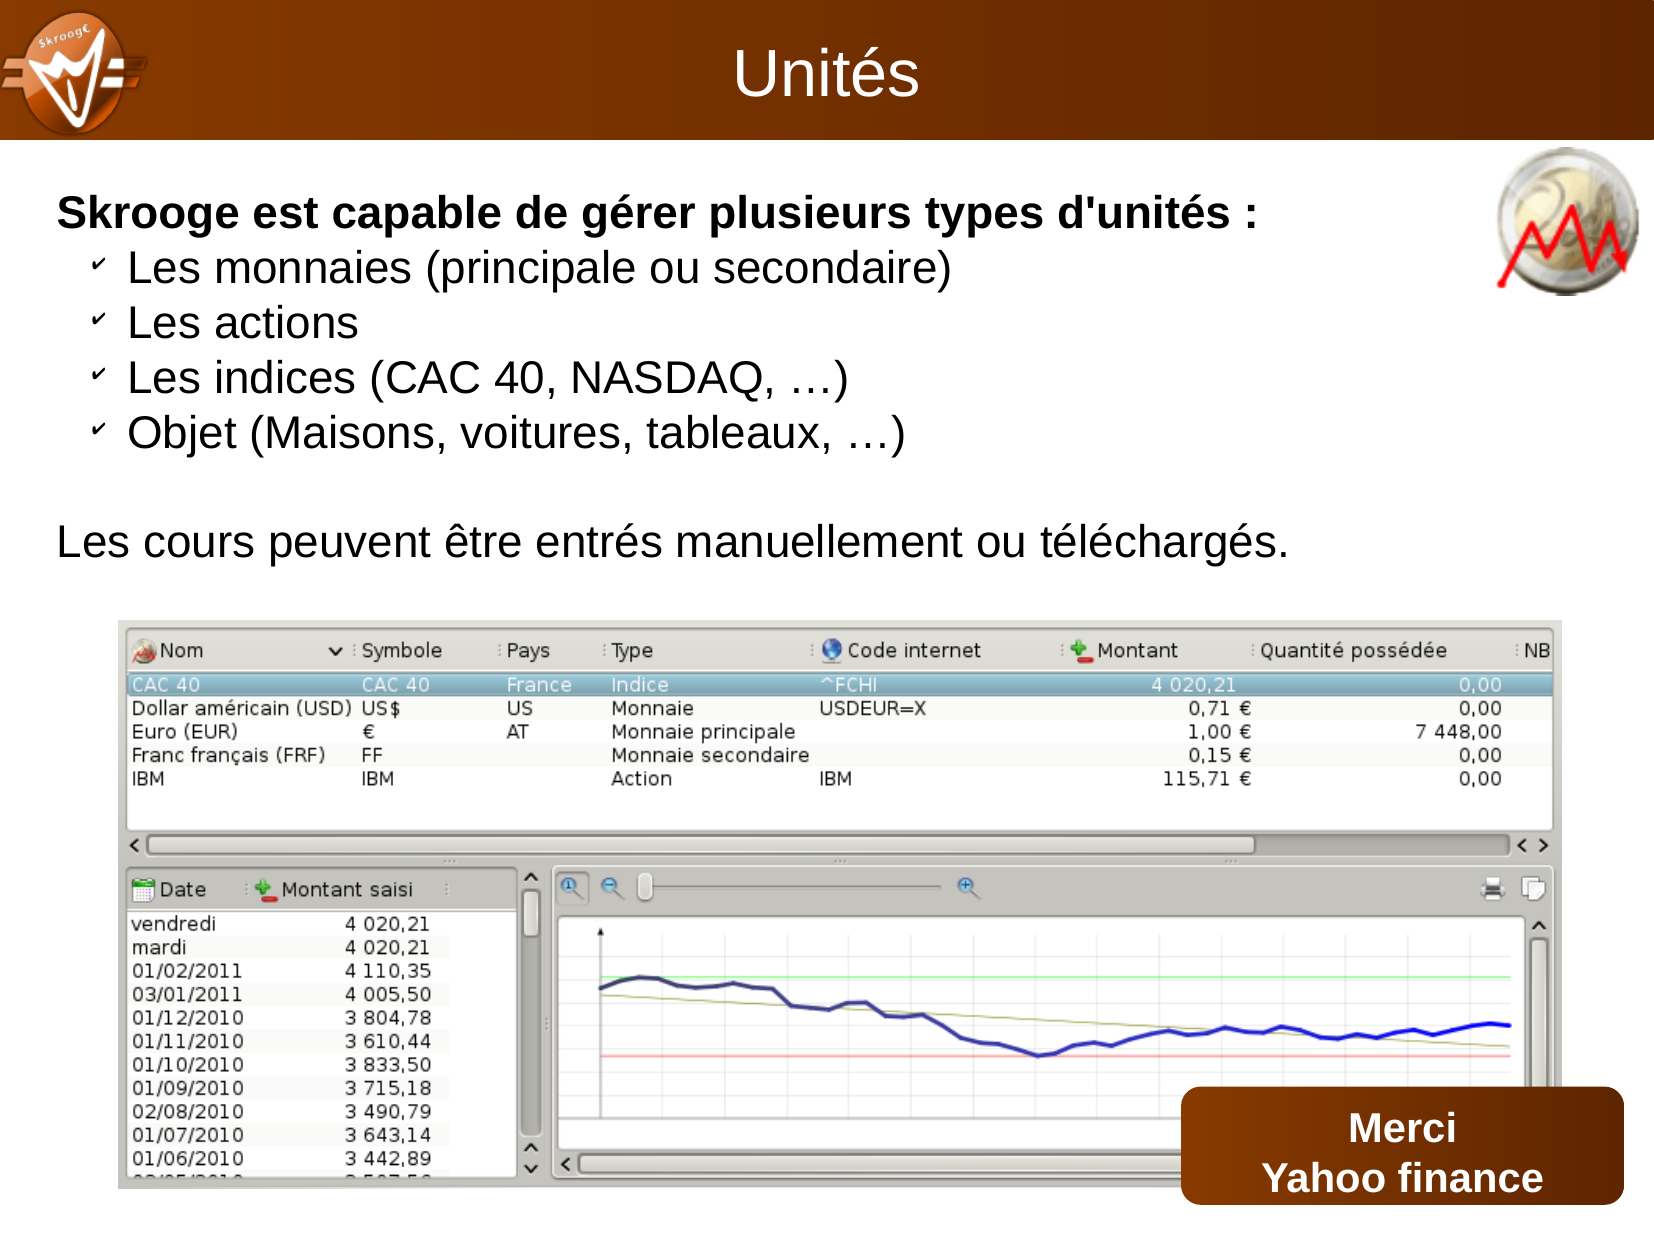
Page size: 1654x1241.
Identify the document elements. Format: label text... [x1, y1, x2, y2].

text_box Skrooge est capable de gérer plusieurs types d'unités : Les monnaies (principale ou secondaire) Les actions Les indices (CAC 40, NASDAQ, …) Objet (Maisons, voitures, tableaux, …) Les cours peuvent être entrés manuellement ou téléchargés. [41, 174, 1530, 575]
picture [0, 0, 148, 148]
text_box Merci Yahoo finance [1181, 1086, 1625, 1205]
picture [118, 620, 1562, 1189]
picture [1494, 147, 1642, 296]
title Unités [148, 0, 1654, 140]
